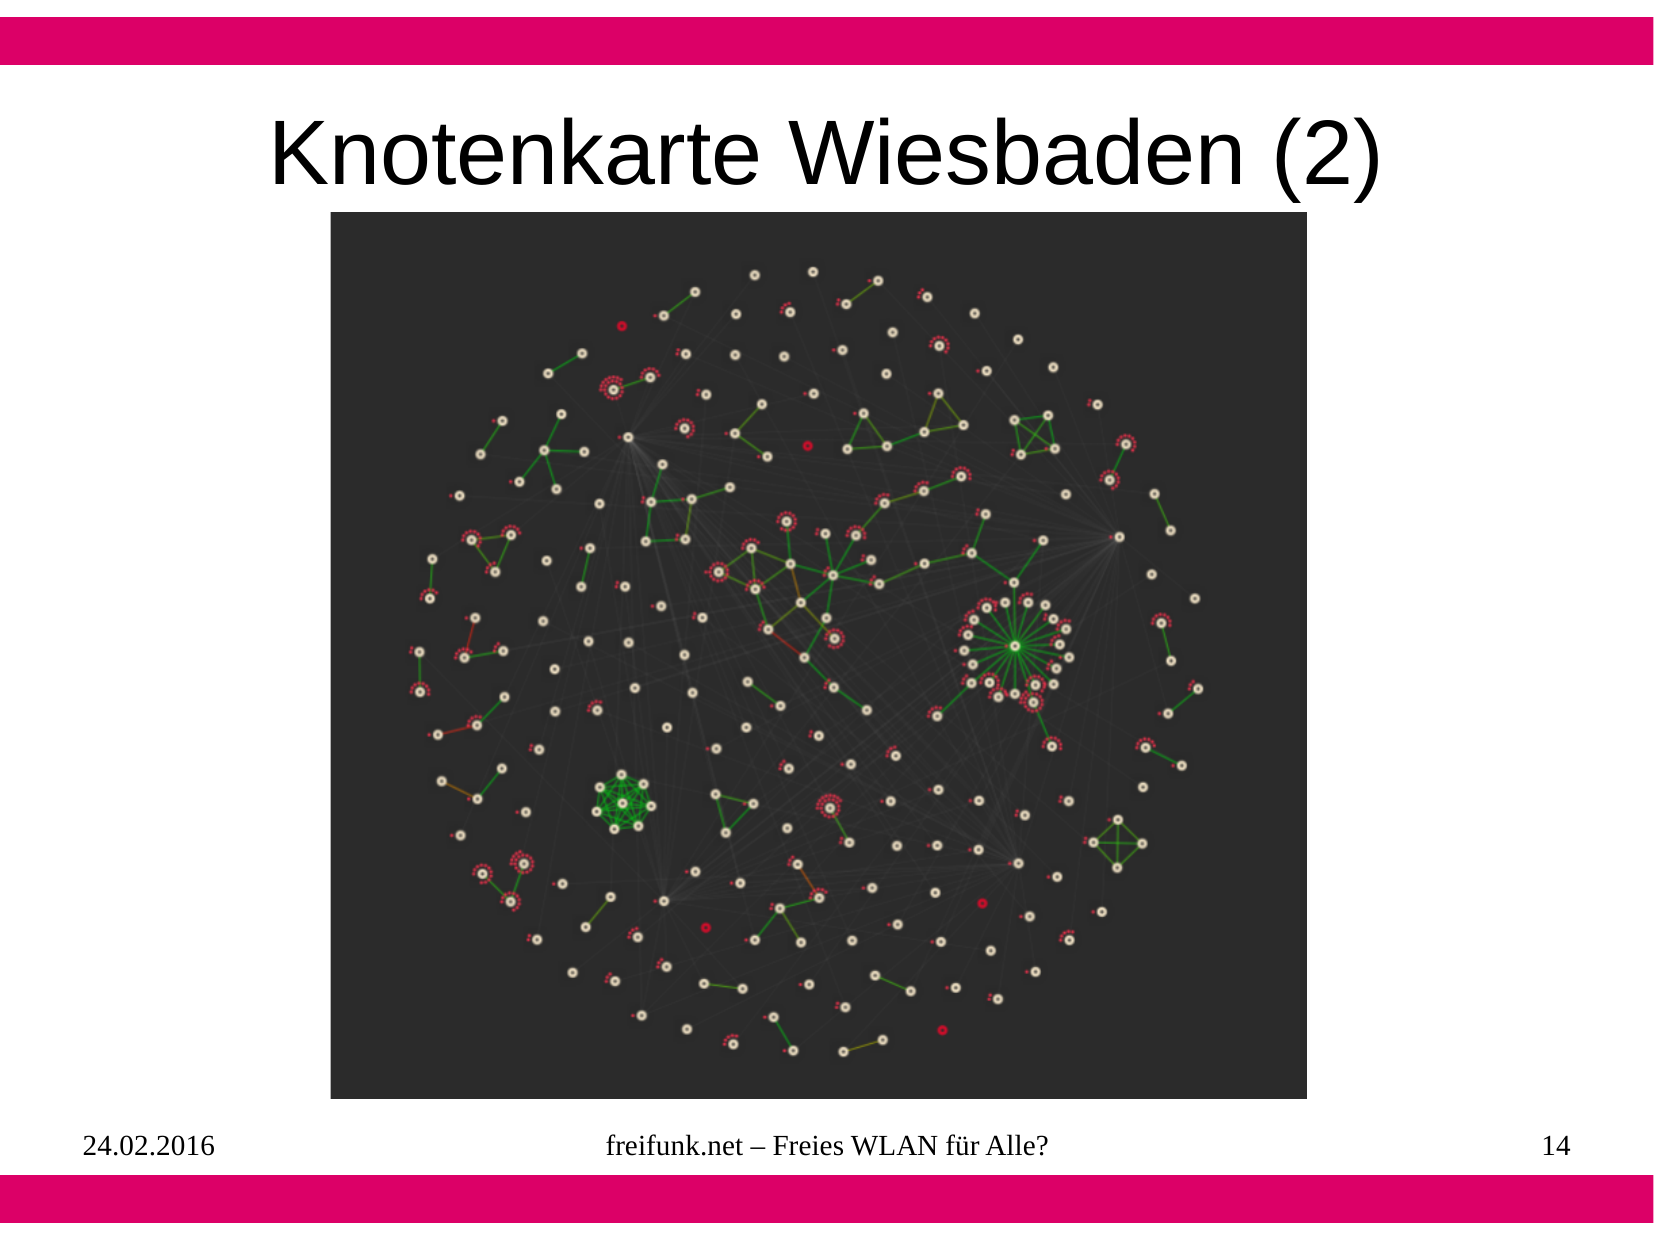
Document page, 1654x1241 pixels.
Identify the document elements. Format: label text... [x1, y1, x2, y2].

title Knotenkarte Wiesbaden (2) [82, 65, 1571, 257]
picture [0, 1175, 1654, 1223]
picture [0, 17, 1654, 65]
picture [330, 212, 1307, 1099]
